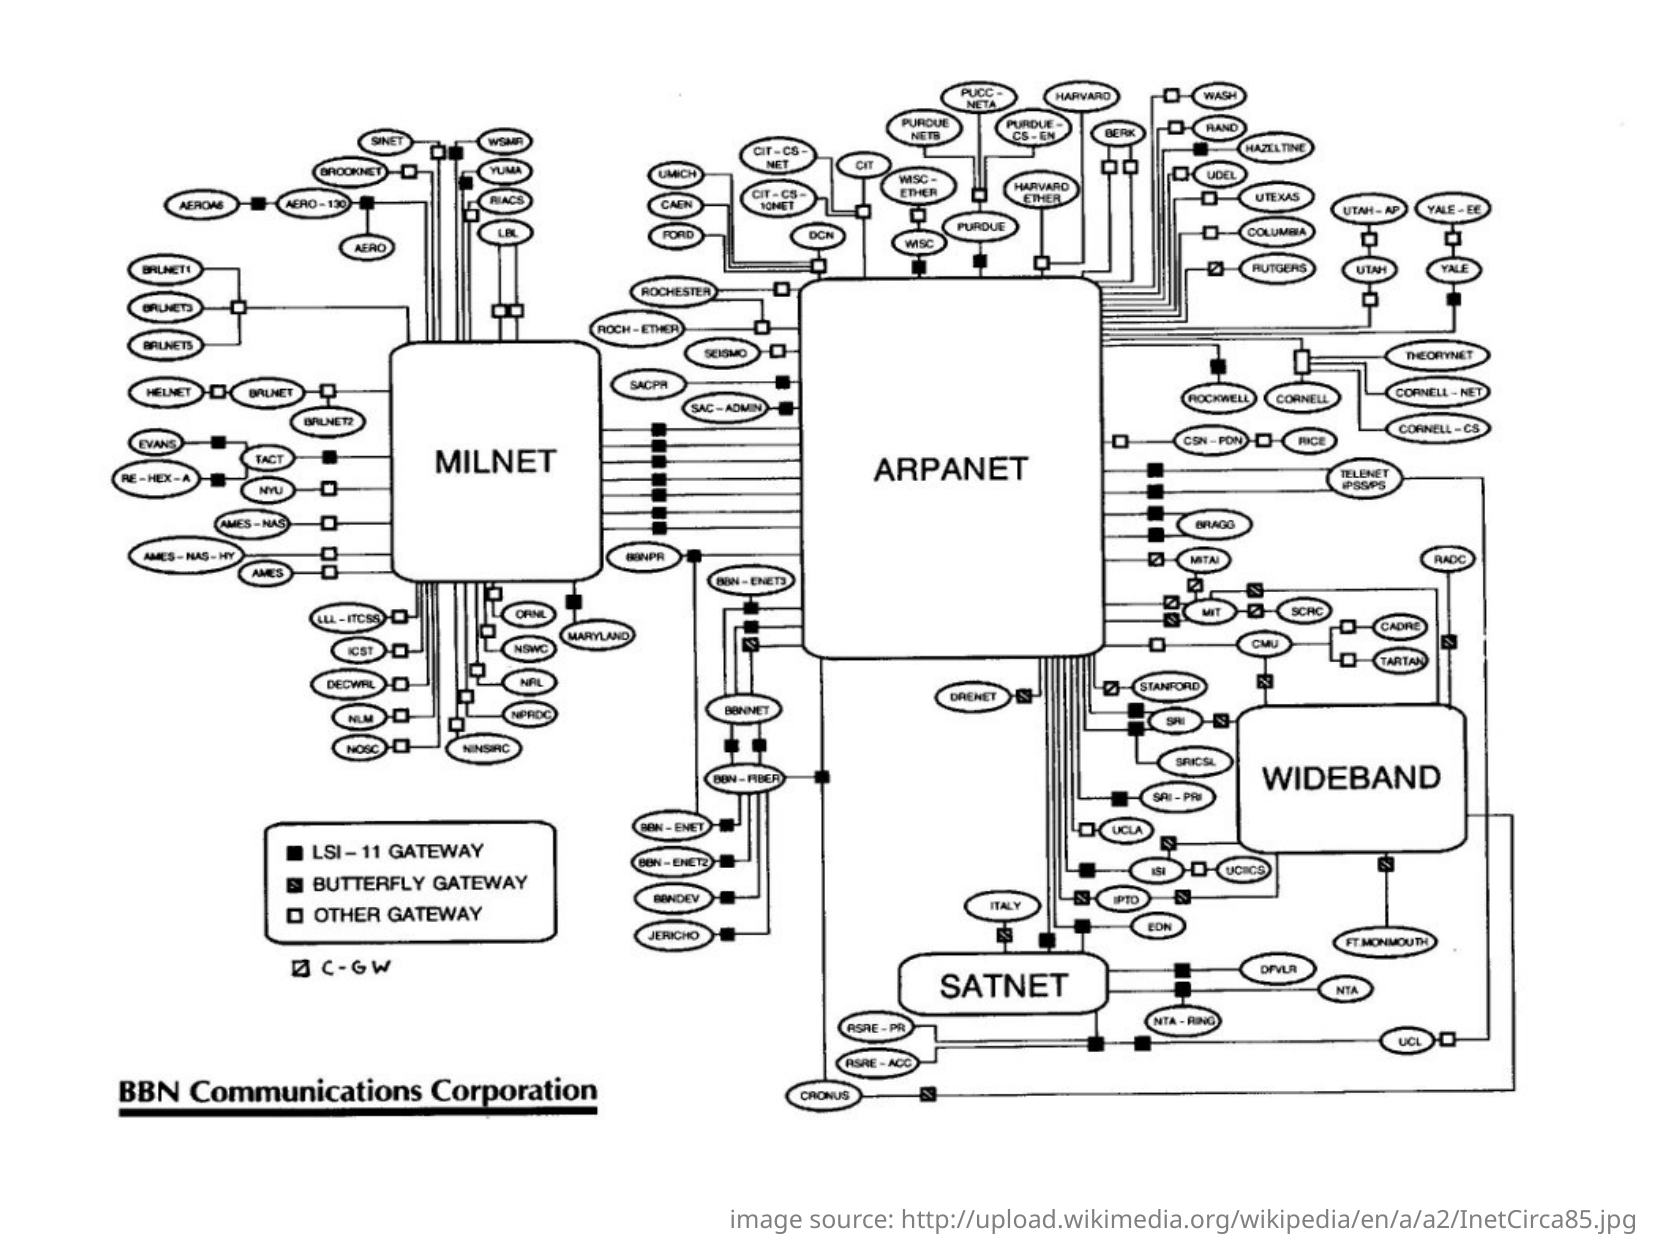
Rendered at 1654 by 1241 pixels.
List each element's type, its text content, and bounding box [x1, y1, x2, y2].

text_box image source: http://upload.wikimedia.org/wikipedia/en/a/a2/InetCirca85.jpg [644, 1194, 1654, 1241]
picture [37, 0, 1654, 1163]
